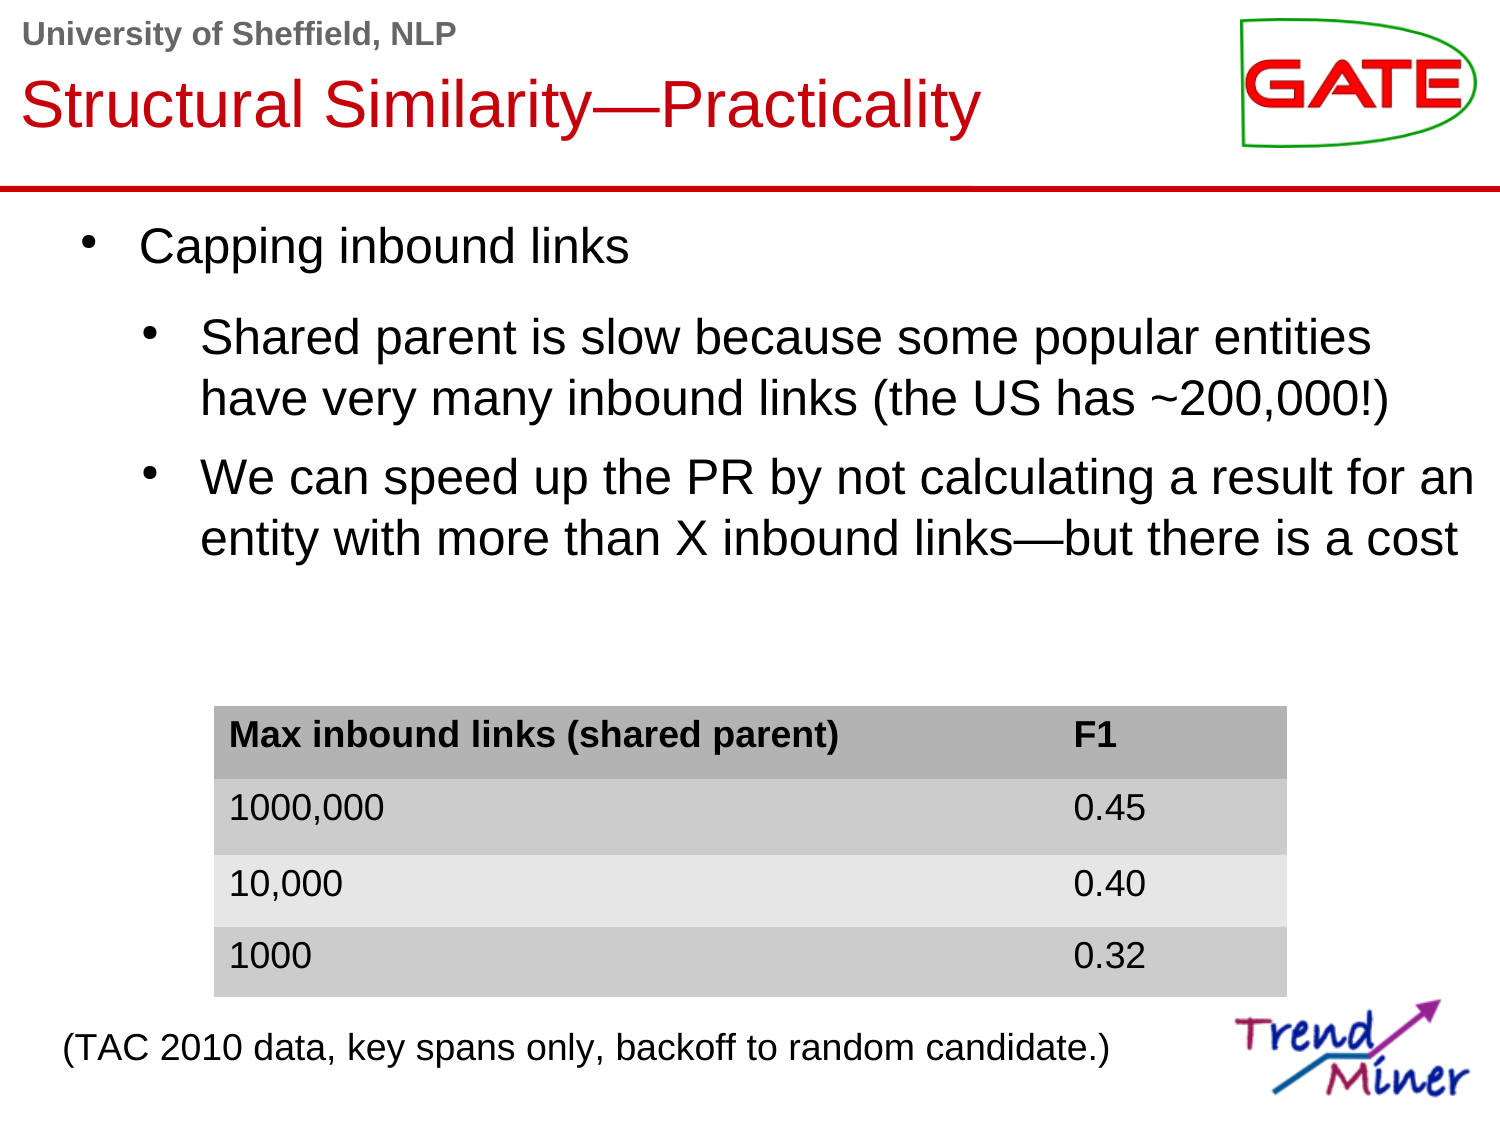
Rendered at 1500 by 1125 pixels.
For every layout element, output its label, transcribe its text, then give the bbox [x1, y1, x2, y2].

picture [1204, 992, 1496, 1118]
title Structural Similarity—Practicality [20, 45, 1240, 166]
table_cell 0.45 [1059, 779, 1287, 855]
text_box (TAC 2010 data, key spans only, backoff to random candidate.) [47, 1015, 1441, 1076]
list Capping inbound links Shared parent is slow because some popular entities have very many inbound links (the US has ~200,000!) We can speed up the PR by not calculating a result for an entity with more than X inbound links—but there is a cost [23, 212, 1477, 1063]
table_header Max inbound links (shared parent) [214, 706, 1059, 779]
table_cell 1000 [214, 927, 1059, 997]
table_cell 10,000 [214, 855, 1059, 927]
table_cell 1000,000 [214, 779, 1059, 855]
table_cell 0.32 [1059, 927, 1287, 997]
table_header F1 [1059, 706, 1287, 779]
picture [1240, 18, 1477, 148]
table_cell 0.40 [1059, 855, 1287, 927]
